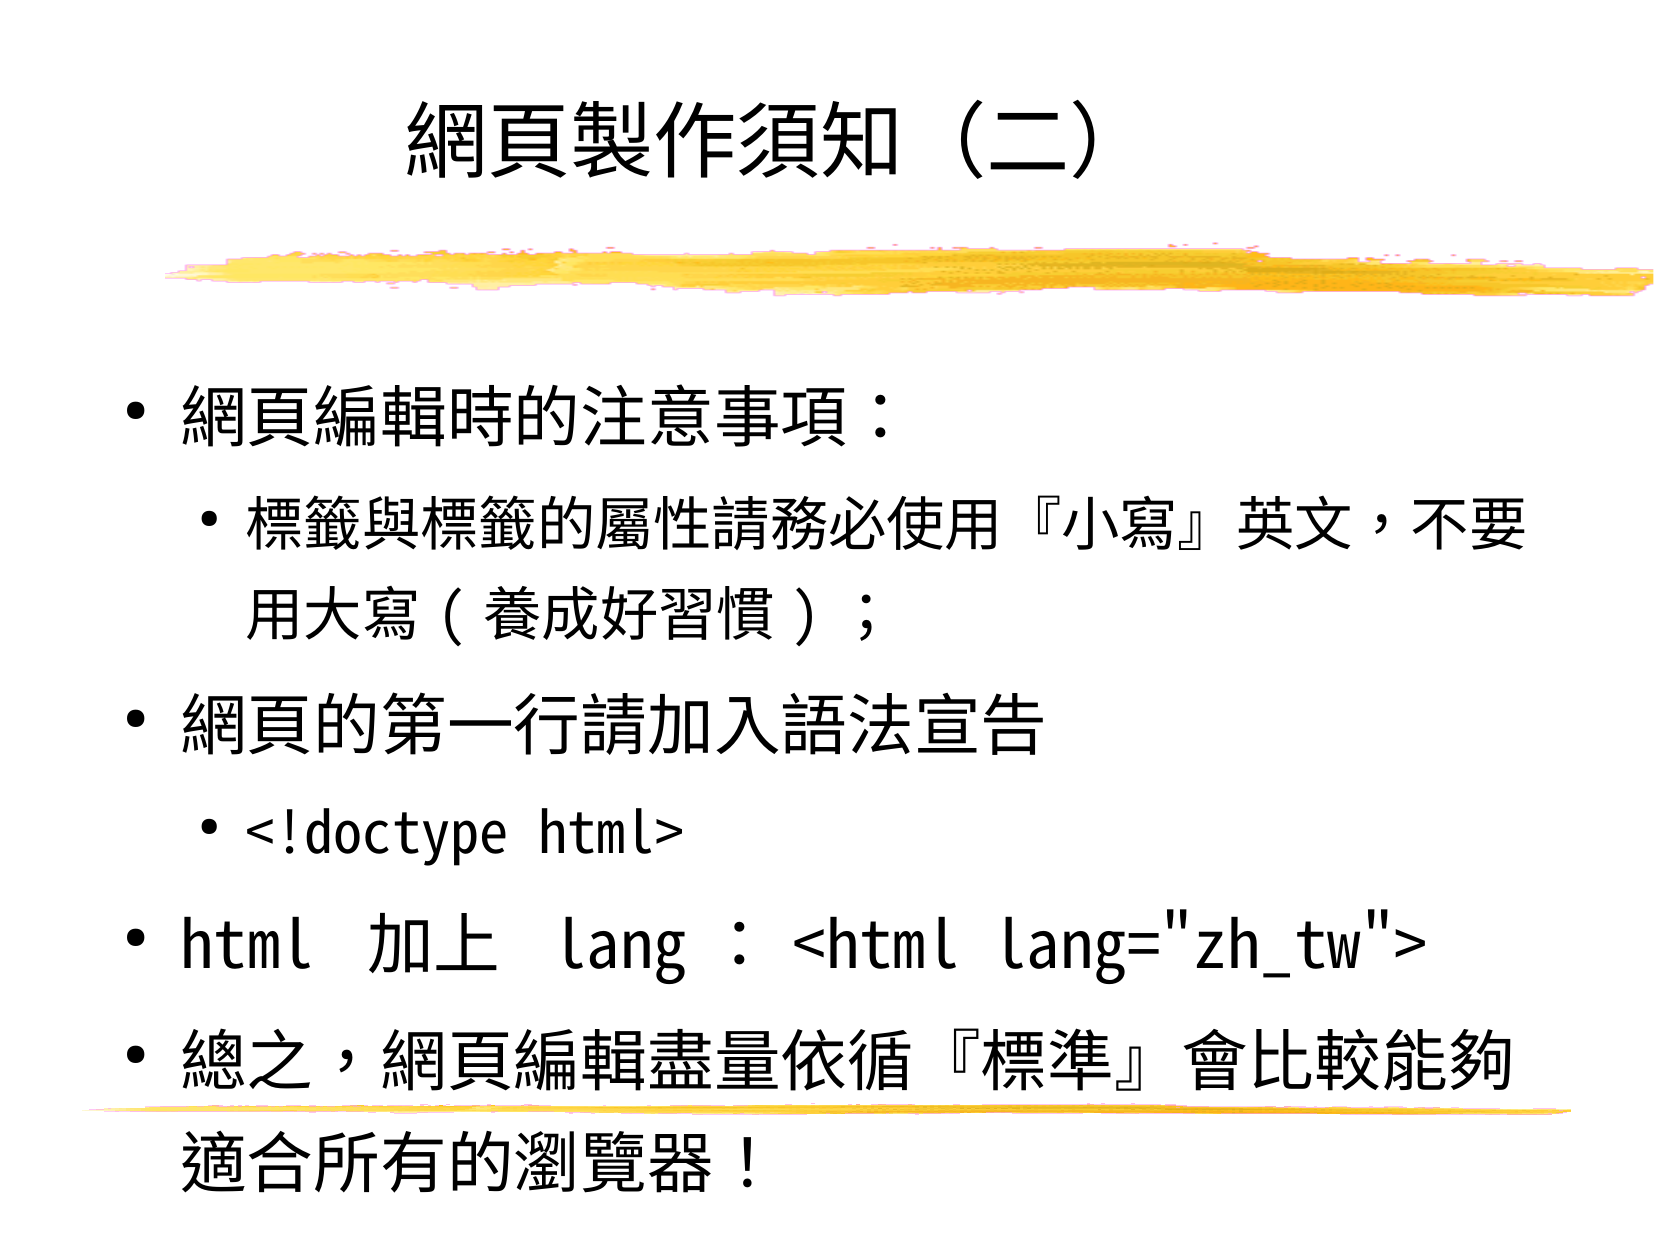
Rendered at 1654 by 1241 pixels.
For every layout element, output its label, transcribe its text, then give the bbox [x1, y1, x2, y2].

list 網頁編輯時的注意事項： 標籤與標籤的屬性請務必使用『小寫』英文，不要用大寫(養成好習慣)； 網頁的第一行請加入語法宣告 <!doctype html> html 加上 lang：<html lang="zh_tw"> 總之，網頁編輯盡量依循『標準』會比較能夠適合所有的瀏覽器！ [124, 358, 1530, 1103]
picture [82, 1102, 1571, 1117]
picture [165, 237, 1654, 308]
title 網頁製作須知（二） [76, 28, 1482, 235]
